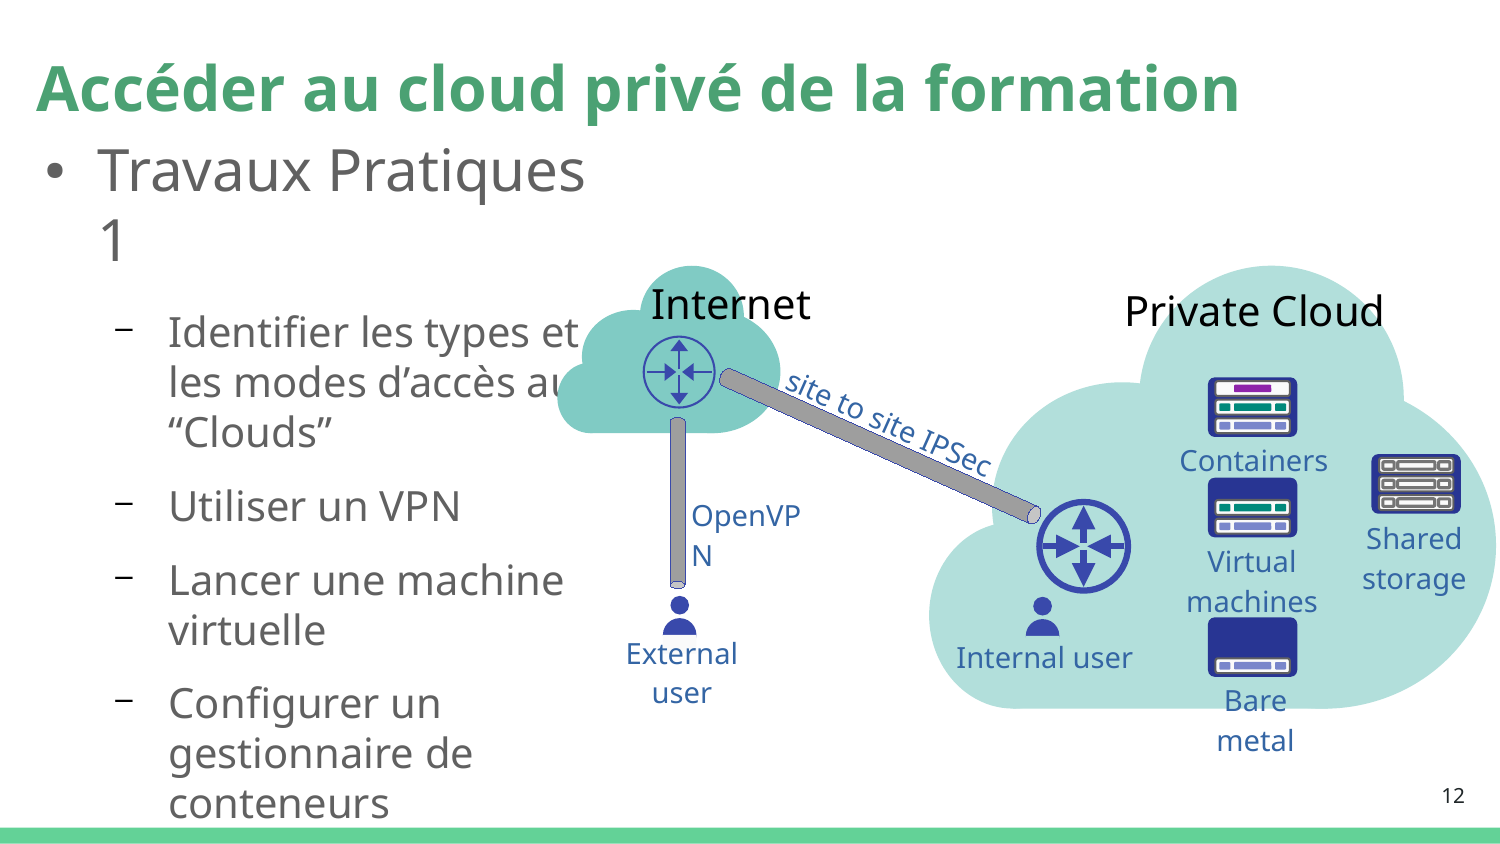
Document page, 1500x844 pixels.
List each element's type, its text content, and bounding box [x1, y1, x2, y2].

text_box External user [584, 625, 780, 717]
text_box [1008, 335, 1492, 533]
text_box [670, 265, 713, 270]
list Travaux Pratiques 1 Identifier les types et les modes d’accès aux “Clouds” Utiliser un VPN Lancer une machine virtuelle Configurer un gestionnaire de conteneurs [11, 106, 650, 833]
text_box Internet [630, 270, 833, 337]
title Accéder au cloud privé de la formation [21, 23, 1420, 117]
text_box Internal user [937, 630, 1152, 683]
text_box [1043, 528, 1122, 587]
text_box [666, 618, 694, 625]
text_box Virtual machines [1122, 533, 1383, 625]
slide_number <numéro> [1389, 764, 1480, 830]
text_box [1111, 524, 1122, 543]
text_box Containers [1143, 433, 1365, 486]
text_box OpenVPN [676, 488, 833, 550]
text_box Private Cloud [1122, 271, 1388, 349]
text_box [670, 595, 690, 615]
text_box [1234, 265, 1309, 271]
text_box [645, 338, 713, 406]
text_box Shared storage [1335, 510, 1495, 602]
text_box [557, 310, 1486, 709]
text_box site to site IPSec [762, 346, 1128, 552]
text_box Bare metal [1185, 673, 1327, 771]
